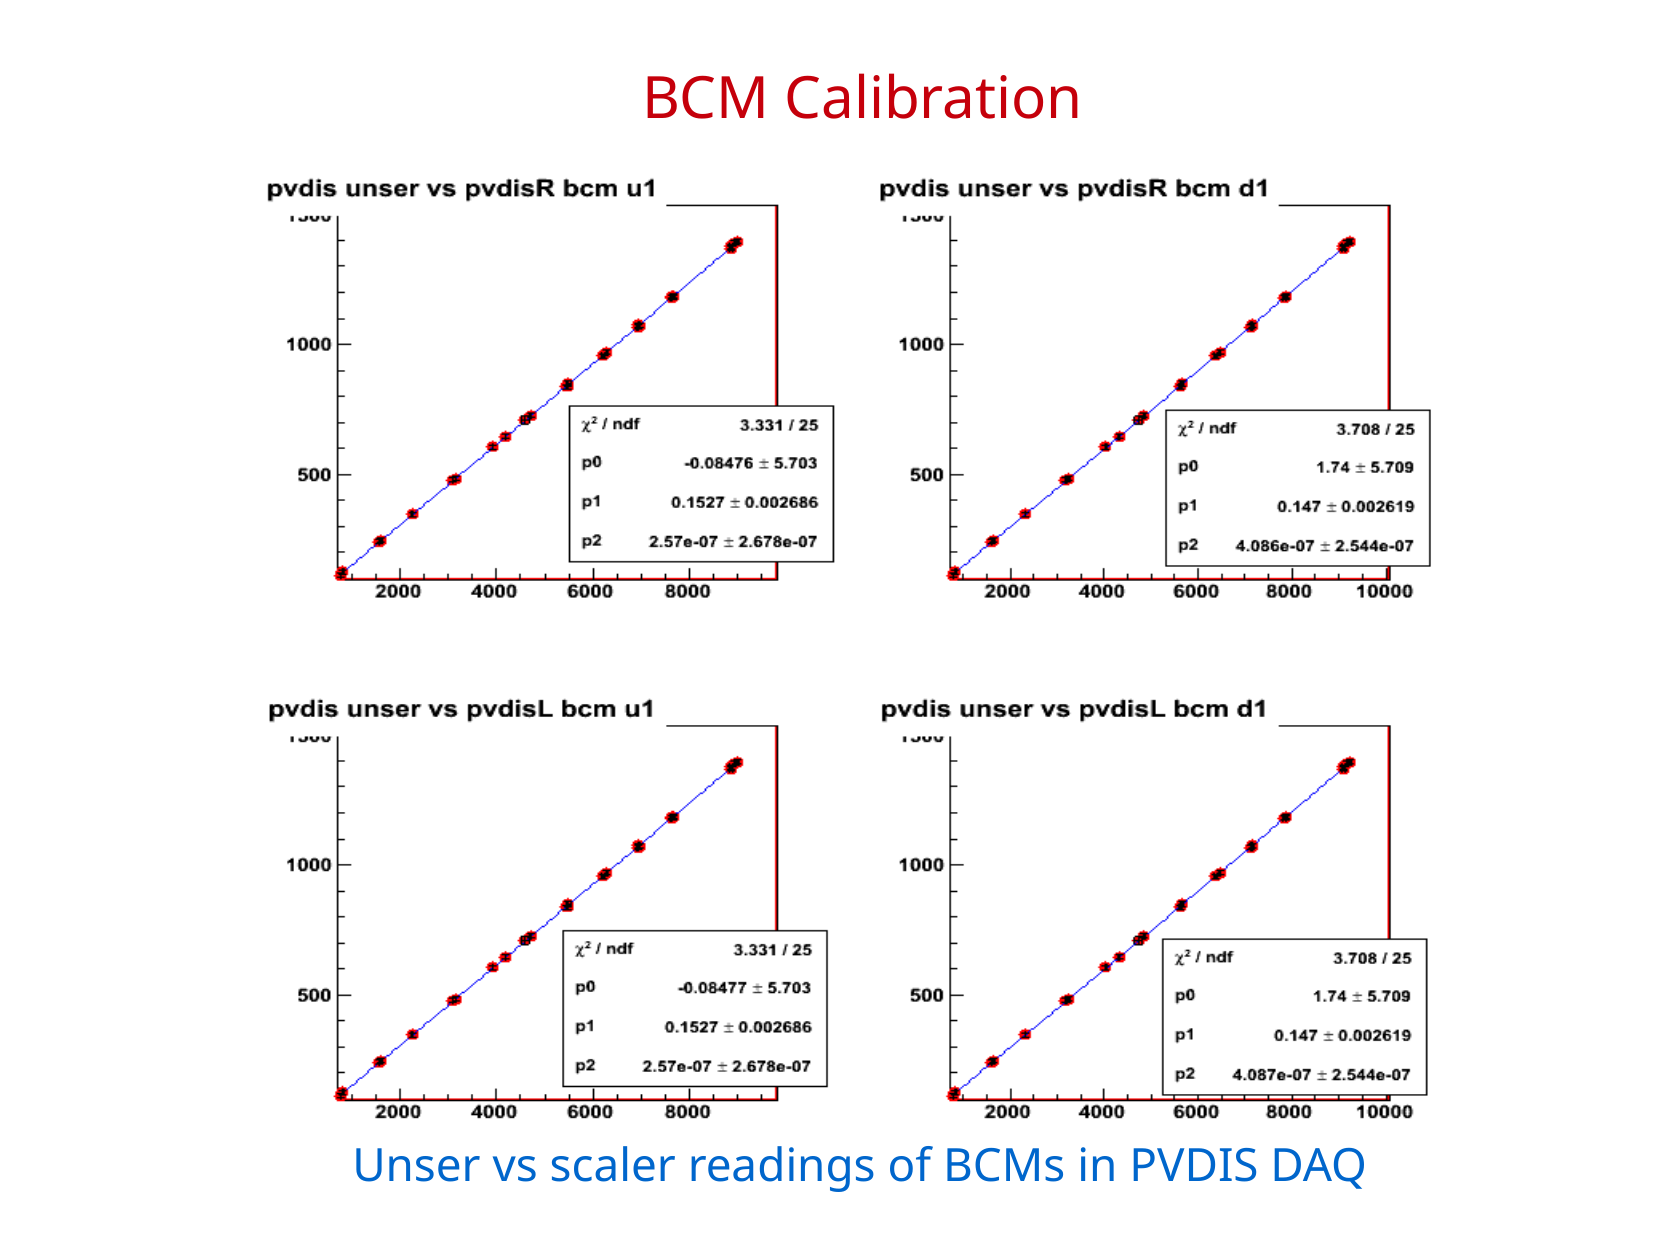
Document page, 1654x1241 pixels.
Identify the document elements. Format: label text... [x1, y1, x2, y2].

text_box BCM Calibration [412, 48, 1313, 151]
text_box Unser vs scaler readings of BCMs in PVDIS DAQ [337, 1125, 1501, 1208]
picture [238, 146, 1463, 1187]
